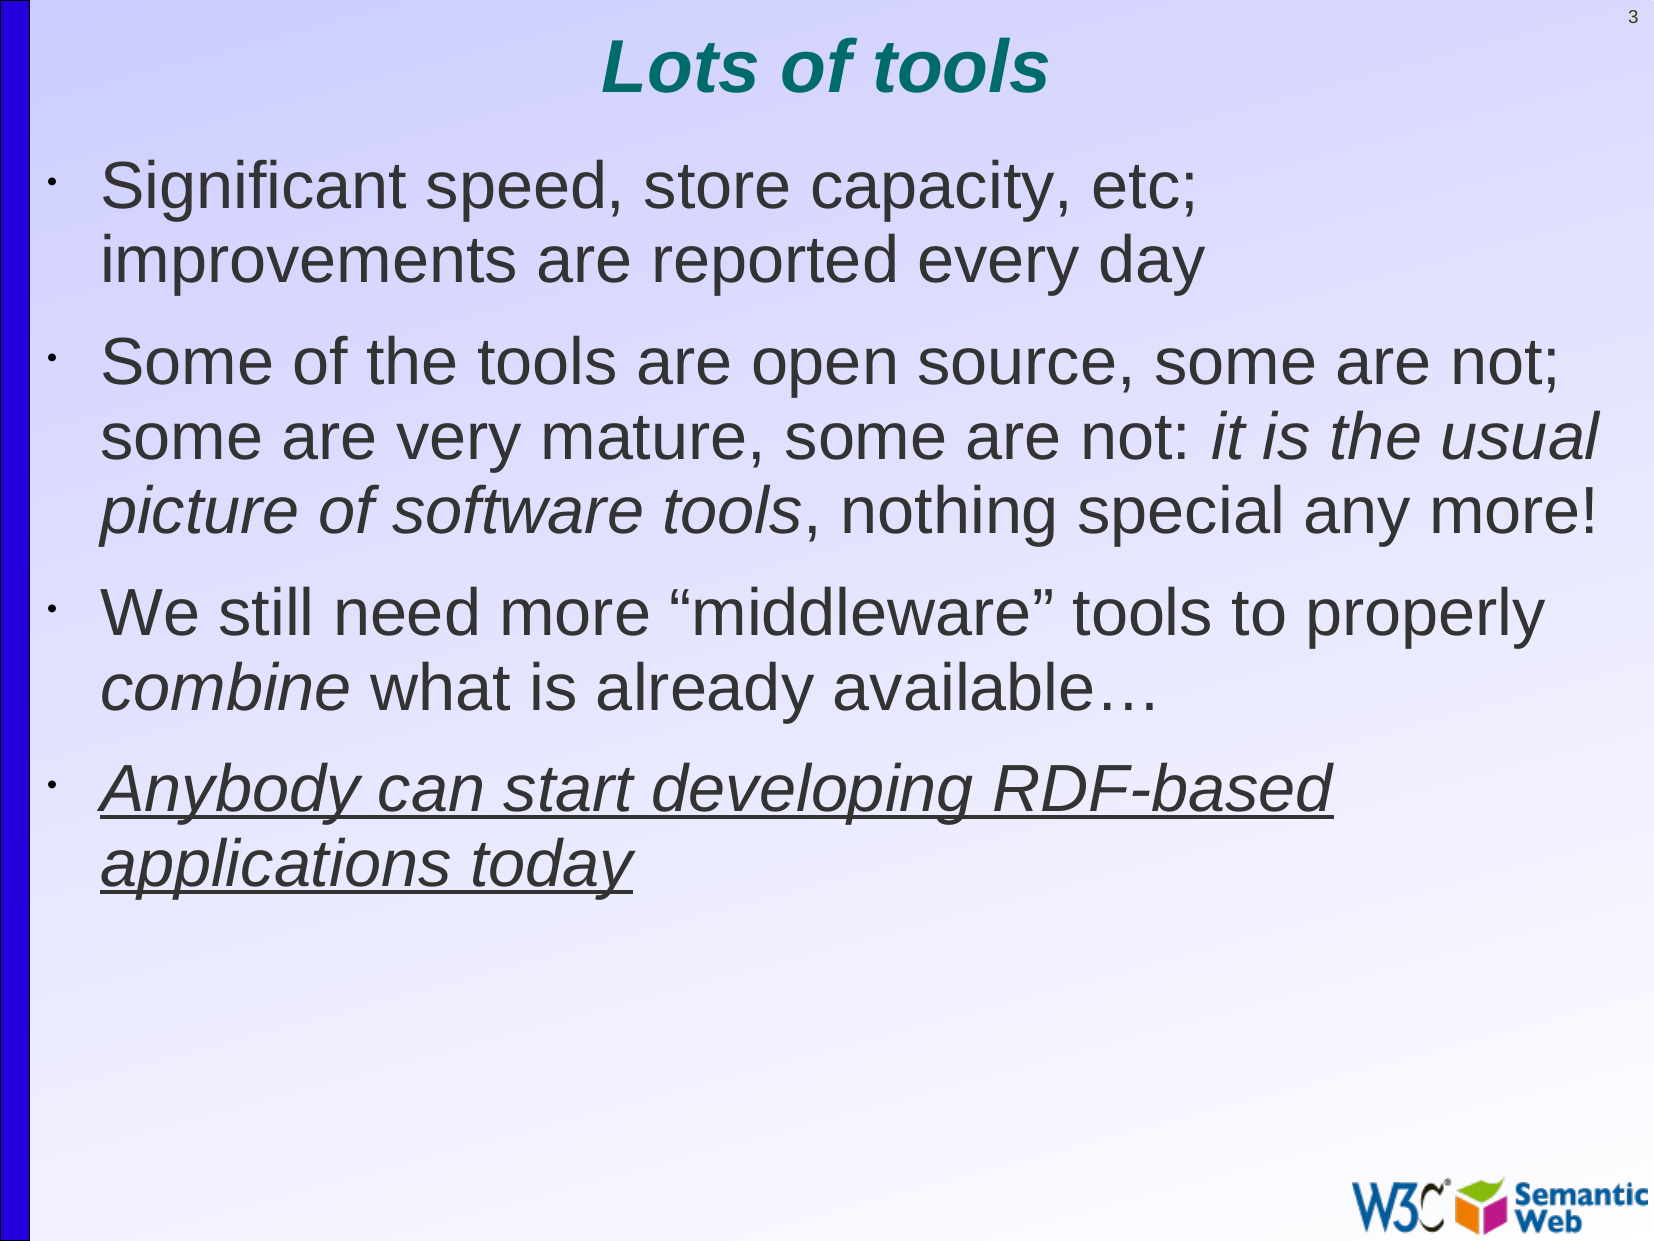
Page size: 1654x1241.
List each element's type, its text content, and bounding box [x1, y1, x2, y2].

list Significant speed, store capacity, etc; improvements are reported every day Some of the tools are open source, some are not; some are very mature, some are not: it is the usual picture of software tools, nothing special any more! We still need more “middleware” tools to properly combine what is already available… Anybody can start developing RDF-based applications today [29, 147, 1624, 1119]
title Lots of tools [0, 5, 1654, 125]
picture [1352, 1175, 1648, 1235]
